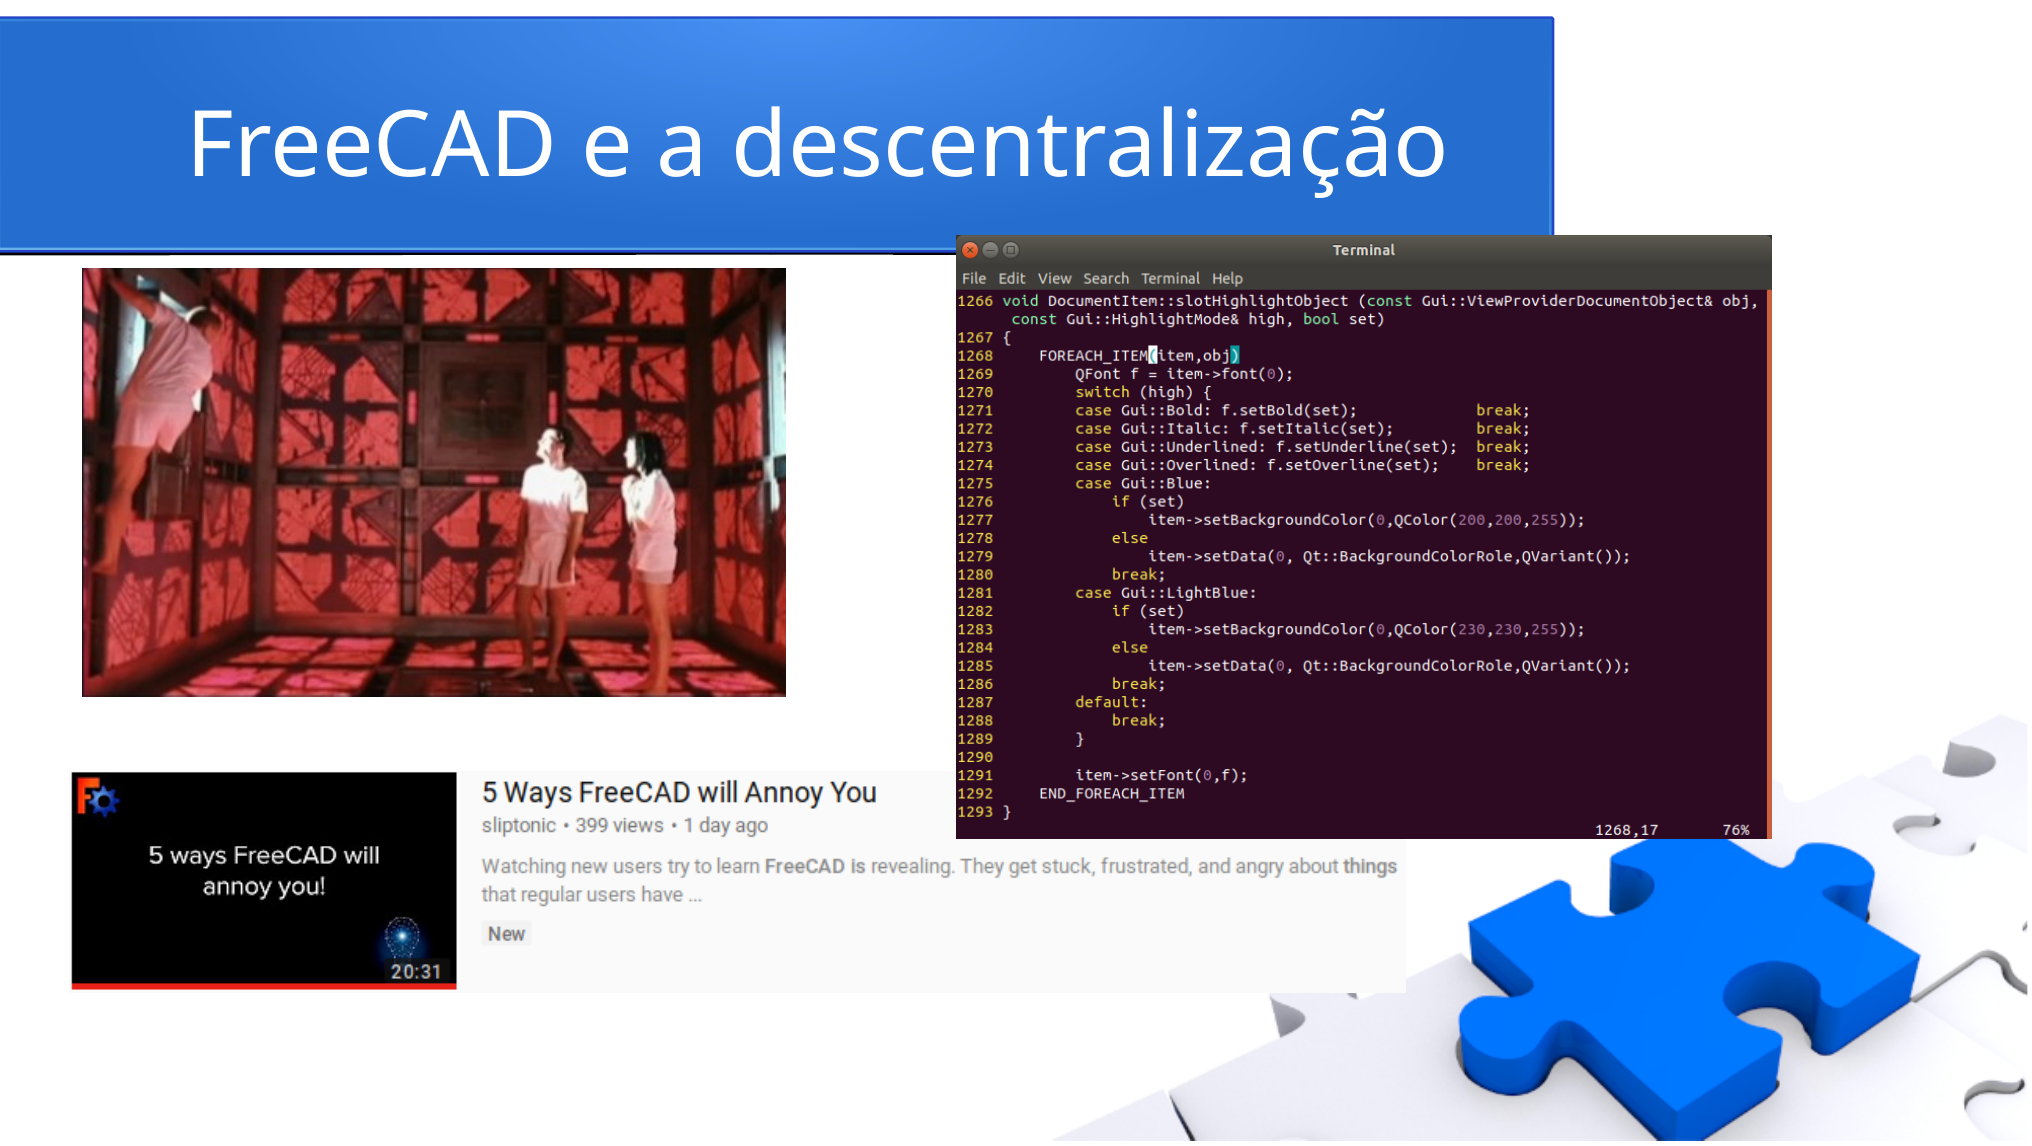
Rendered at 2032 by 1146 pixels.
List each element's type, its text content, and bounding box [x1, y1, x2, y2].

title FreeCAD e a descentralização [101, 45, 1536, 237]
picture [69, 235, 2028, 1141]
picture [82, 268, 786, 697]
